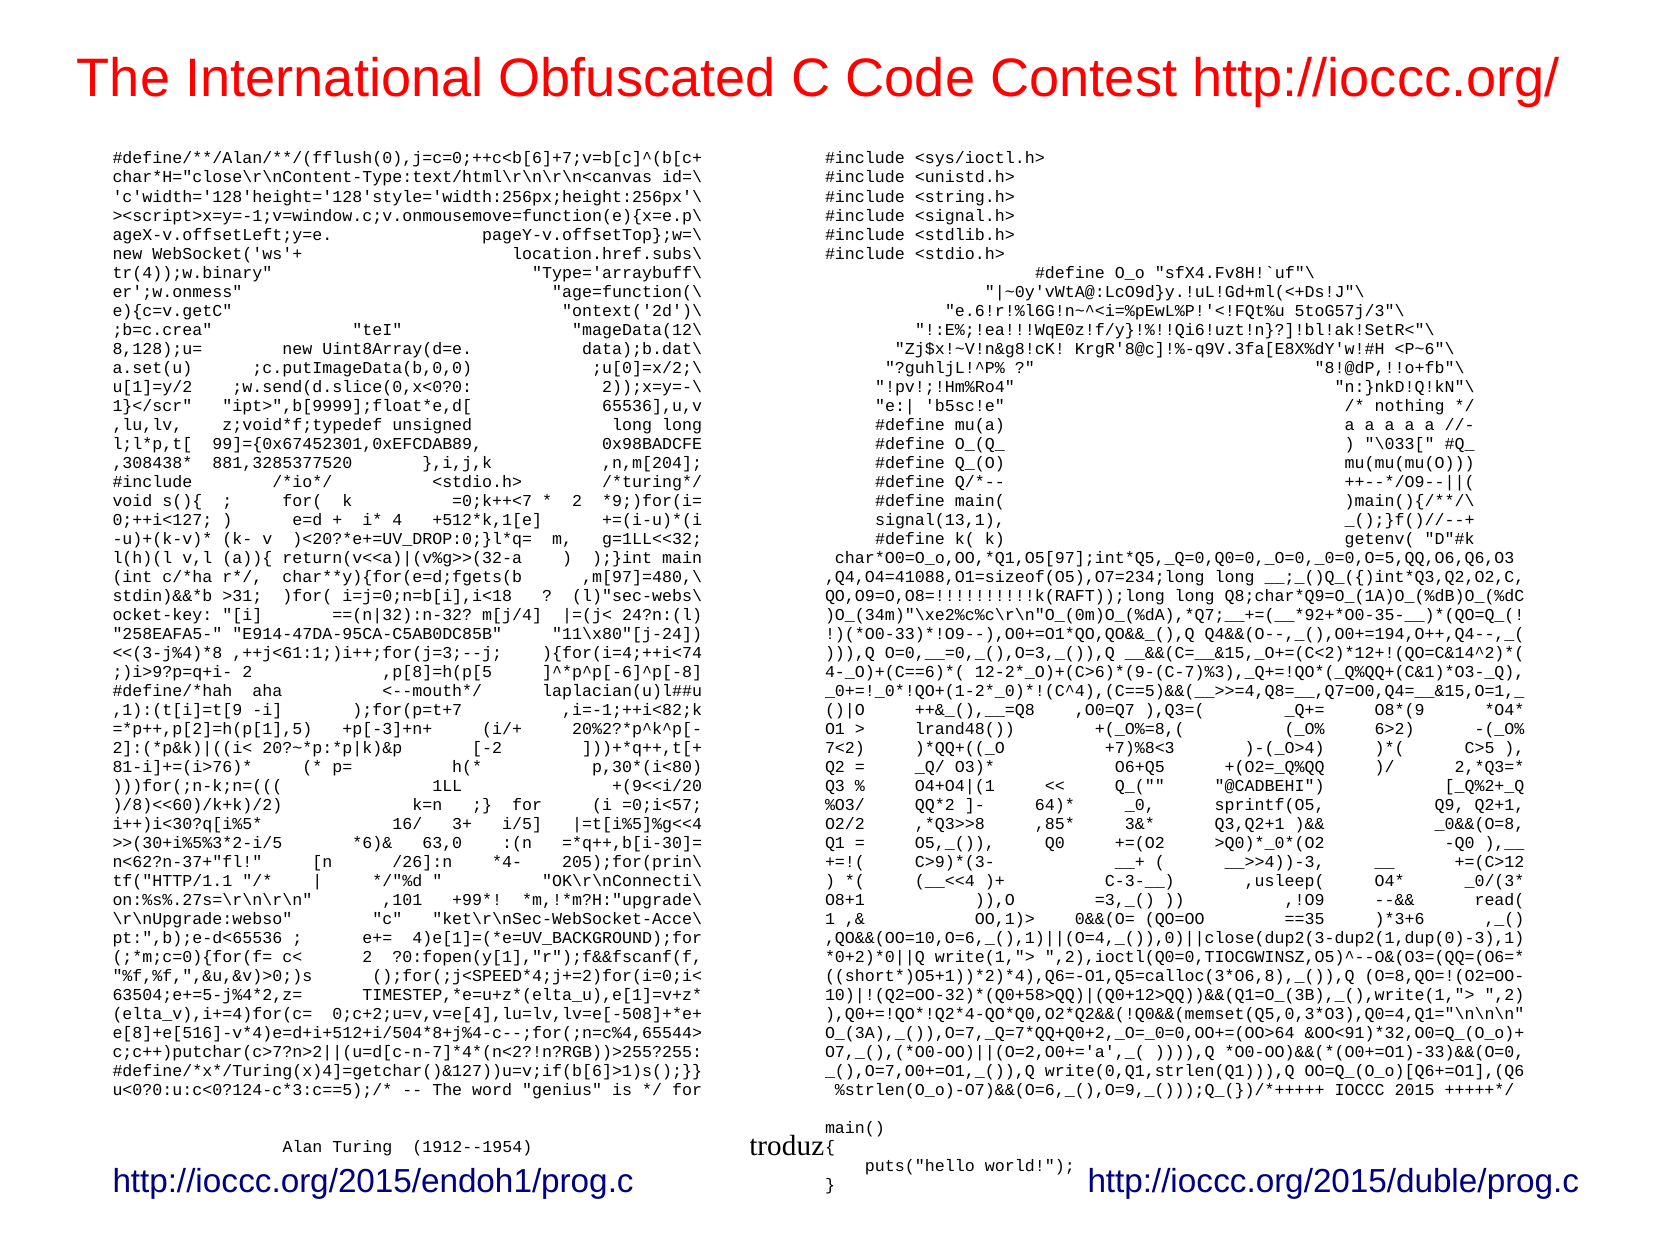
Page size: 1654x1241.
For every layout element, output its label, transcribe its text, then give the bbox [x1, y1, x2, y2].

text_box #define/**/Alan/**/(fflush(0),j=c=0;++c<b[6]+7;v=b[c]^(b[c+ char*H="close\r\nContent-Type:text/html\r\n\r\n<canvas id=\ 'c'width='128'height='128'style='width:256px;height:256px'\ ><script>x=y=-1;v=window.c;v.onmousemove=function(e){x=e.p\ ageX-v.offsetLeft;y=e. pageY-v.offsetTop};w=\ new WebSocket('ws'+ location.href.subs\ tr(4));w.binary" "Type='arraybuff\ er';w.onmess" "age=function(\ e){c=v.getC" "ontext('2d')\ ;b=c.crea" "teI" "mageData(12\ 8,128);u= new Uint8Array(d=e. data);b.dat\ a.set(u) ;c.putImageData(b,0,0) ;u[0]=x/2;\ u[1]=y/2 ;w.send(d.slice(0,x<0?0: 2));x=y=-\ 1}</scr" "ipt>",b[9999];float*e,d[ 65536],u,v ,lu,lv, z;void*f;typedef unsigned long long l;l*p,t[ 99]={0x67452301,0xEFCDAB89, 0x98BADCFE ,308438* 881,3285377520 },i,j,k ,n,m[204]; #include /*io*/ <stdio.h> /*turing*/ void s(){ ; for( k =0;k++<7 * 2 *9;)for(i= 0;++i<127; ) e=d + i* 4 +512*k,1[e] +=(i-u)*(i -u)+(k-v)* (k- v )<20?*e+=UV_DROP:0;}l*q= m, g=1LL<<32; l(h)(l v,l (a)){ return(v<<a)|(v%g>>(32-a ) );}int main (int c/*ha r*/, char**y){for(e=d;fgets(b ,m[97]=480,\ stdin)&&*b >31; )for( i=j=0;n=b[i],i<18 ? (l)"sec-webs\ ocket-key: "[i] ==(n|32):n-32? m[j/4] |=(j< 24?n:(l) "258EAFA5-" "E914-47DA-95CA-C5AB0DC85B" "11\x80"[j-24]) <<(3-j%4)*8 ,++j<61:1;)i++;for(j=3;--j; ){for(i=4;++i<74 ;)i>9?p=q+i- 2 ,p[8]=h(p[5 ]^*p^p[-6]^p[-8] #define/*hah aha <--mouth*/ laplacian(u)l##u ,1):(t[i]=t[9 -i] );for(p=t+7 ,i=-1;++i<82;k =*p++,p[2]=h(p[1],5) +p[-3]+n+ (i/+ 20%2?*p^k^p[- 2]:(*p&k)|((i< 20?~*p:*p|k)&p [-2 ]))+*q++,t[+ 81-i]+=(i>76)* (* p= h(* p,30*(i<80) )))for(;n-k;n=((( 1LL +(9<<i/20 )/8)<<60)/k+k)/2) k=n ;} for (i =0;i<57; i++)i<30?q[i%5* 16/ 3+ i/5] |=t[i%5]%g<<4 >>(30+i%5%3*2-i/5 *6)& 63,0 :(n =*q++,b[i-30]= n<62?n-37+"fl!" [n /26]:n *4- 205);for(prin\ tf("HTTP/1.1 "/* | */"%d " "OK\r\nConnecti\ on:%s%.27s=\r\n\r\n" ,101 +99*! *m,!*m?H:"upgrade\ \r\nUpgrade:webso" "c" "ket\r\nSec-WebSocket-Acce\ pt:",b);e-d<65536 ; e+= 4)e[1]=(*e=UV_BACKGROUND);for (;*m;c=0){for(f= c< 2 ?0:fopen(y[1],"r");f&&fscanf(f, "%f,%f,",&u,&v)>0;)s ();for(;j<SPEED*4;j+=2)for(i=0;i< 63504;e+=5-j%4*2,z= TIMESTEP,*e=u+z*(elta_u),e[1]=v+z* (elta_v),i+=4)for(c= 0;c+2;u=v,v=e[4],lu=lv,lv=e[-508]+*e+ e[8]+e[516]-v*4)e=d+i+512+i/504*8+j%4-c--;for(;n=c%4,65544> c;c++)putchar(c>7?n>2||(u=d[c-n-7]*4*(n<2?!n?RGB))>255?255: #define/*x*/Turing(x)4]=getchar()&127))u=v;if(b[6]>1)s();}} u<0?0:u:c<0?124-c*3:c==5);/* -- The word "genius" is */ for Alan Turing (1912--1954) [112, 150, 751, 1171]
text_box http://ioccc.org/2015/duble/prog.c [1087, 1162, 1613, 1201]
title The International Obfuscated C Code Contest http://ioccc.org/ [75, 42, 1564, 113]
text_box http://ioccc.org/2015/endoh1/prog.c [112, 1162, 676, 1201]
text_box #include <sys/ioctl.h> #include <unistd.h> #include <string.h> #include <signal.h> #include <stdlib.h> #include <stdio.h> #define O_o "sfX4.Fv8H!`uf"\ "|~0y'vWtA@:LcO9d}y.!uL!Gd+ml(<+Ds!J"\ "e.6!r!%l6G!n~^<i=%pEwL%P!'<!FQt%u 5toG57j/3"\ "!:E%;!ea!!!WqE0z!f/y}!%!!Qi6!uzt!n}?]!bl!ak!SetR<"\ "Zj$x!~V!n&g8!cK! KrgR'8@c]!%-q9V.3fa[E8X%dY'w!#H <P~6"\ "?guhljL!^P% ?" "8!@dP,!!o+fb"\ "!pv!;!Hm%Ro4" "n:}nkD!Q!kN"\ "e:| 'b5sc!e" /* nothing */ #define mu(a) a a a a a //- #define O_(Q_ ) "\033[" #Q_ #define Q_(O) mu(mu(mu(O))) #define Q/*-- ++--*/O9--||( #define main( )main(){/**/\ signal(13,1), _();}f()//--+ #define k( k) getenv( "D"#k char*O0=O_o,OO,*Q1,O5[97];int*Q5,_Q=0,Q0=0,_O=0,_0=0,O=5,QQ,O6,Q6,O3 ,Q4,O4=41088,O1=sizeof(O5),O7=234;long long __;_()Q_({)int*Q3,Q2,O2,C, QO,O9=O,O8=!!!!!!!!!!k(RAFT));long long Q8;char*Q9=O_(1A)O_(%dB)O_(%dC )O_(34m)"\xe2%c%c\r\n"O_(0m)O_(%dA),*Q7;__+=(__*92+*O0-35-__)*(QO=Q_(! !)(*O0-33)*!O9--),O0+=O1*QO,QO&&_(),Q Q4&&(O--,_(),O0+=194,O++,Q4--,_( ))),Q O=0,__=0,_(),O=3,_()),Q __&&(C=__&15,_O+=(C<2)*12+!(QO=C&14^2)*( 4-_O)+(C==6)*( 12-2*_O)+(C>6)*(9-(C-7)%3),_Q+=!QO*(_Q%QQ+(C&1)*O3-_Q), _0+=!_0*!QO+(1-2*_0)*!(C^4),(C==5)&&(__>>=4,Q8=__,Q7=O0,Q4=__&15,O=1,_ ()|O ++&_(),__=Q8 ,O0=Q7 ),Q3=( _Q+= O8*(9 *O4* O1 > lrand48()) +(_O%=8,( (_O% 6>2) -(_O% 7<2) )*QQ+((_O +7)%8<3 )-(_O>4) )*( C>5 ), Q2 = _Q/ O3)* O6+Q5 +(O2=_Q%QQ )/ 2,*Q3=* Q3 % O4+O4|(1 << Q_("" "@CADBEHI") [_Q%2+_Q %O3/ QQ*2 ]- 64)* _0, sprintf(O5, Q9, Q2+1, O2/2 ,*Q3>>8 ,85* 3&* Q3,Q2+1 )&& _0&&(O=8, Q1 = O5,_()), Q0 +=(O2 >Q0)*_0*(O2 -Q0 ),__ +=!( C>9)*(3- __+ ( __>>4))-3, __ +=(C>12 ) *( (__<<4 )+ C-3-__) ,usleep( O4* _0/(3* O8+1 )),O =3,_() )) ,!O9 --&& read( 1 ,& OO,1)> 0&&(O= (QO=OO ==35 )*3+6 ,_() ,QO&&(OO=10,O=6,_(),1)||(O=4,_()),0)||close(dup2(3-dup2(1,dup(0)-3),1) *0+2)*0||Q write(1,"> ",2),ioctl(Q0=0,TIOCGWINSZ,O5)^--O&(O3=(QQ=(O6=* ((short*)O5+1))*2)*4),Q6=-O1,Q5=calloc(3*O6,8),_()),Q (O=8,QO=!(O2=OO- 10)|!(Q2=OO-32)*(Q0+58>QQ)|(Q0+12>QQ))&&(Q1=O_(3B),_(),write(1,"> ",2) ),Q0+=!QO*!Q2*4-QO*Q0,O2*Q2&&(!Q0&&(memset(Q5,0,3*O3),Q0=4,Q1="\n\n\n" O_(3A),_()),O=7,_Q=7*QQ+Q0+2,_O=_0=0,OO+=(OO>64 &OO<91)*32,O0=Q_(O_o)+ O7,_(),(*O0-OO)||(O=2,O0+='a',_( )))),Q *O0-OO)&&(*(O0+=O1)-33)&&(O=0, _(),O=7,O0+=O1,_()),Q write(0,Q1,strlen(Q1))),Q OO=Q_(O_o)[Q6+=O1],(Q6 %strlen(O_o)-O7)&&(O=6,_(),O=9,_()));Q_(})/*+++++ IOCCC 2015 +++++*/ main() { puts("hello world!"); } [825, 150, 1576, 1229]
